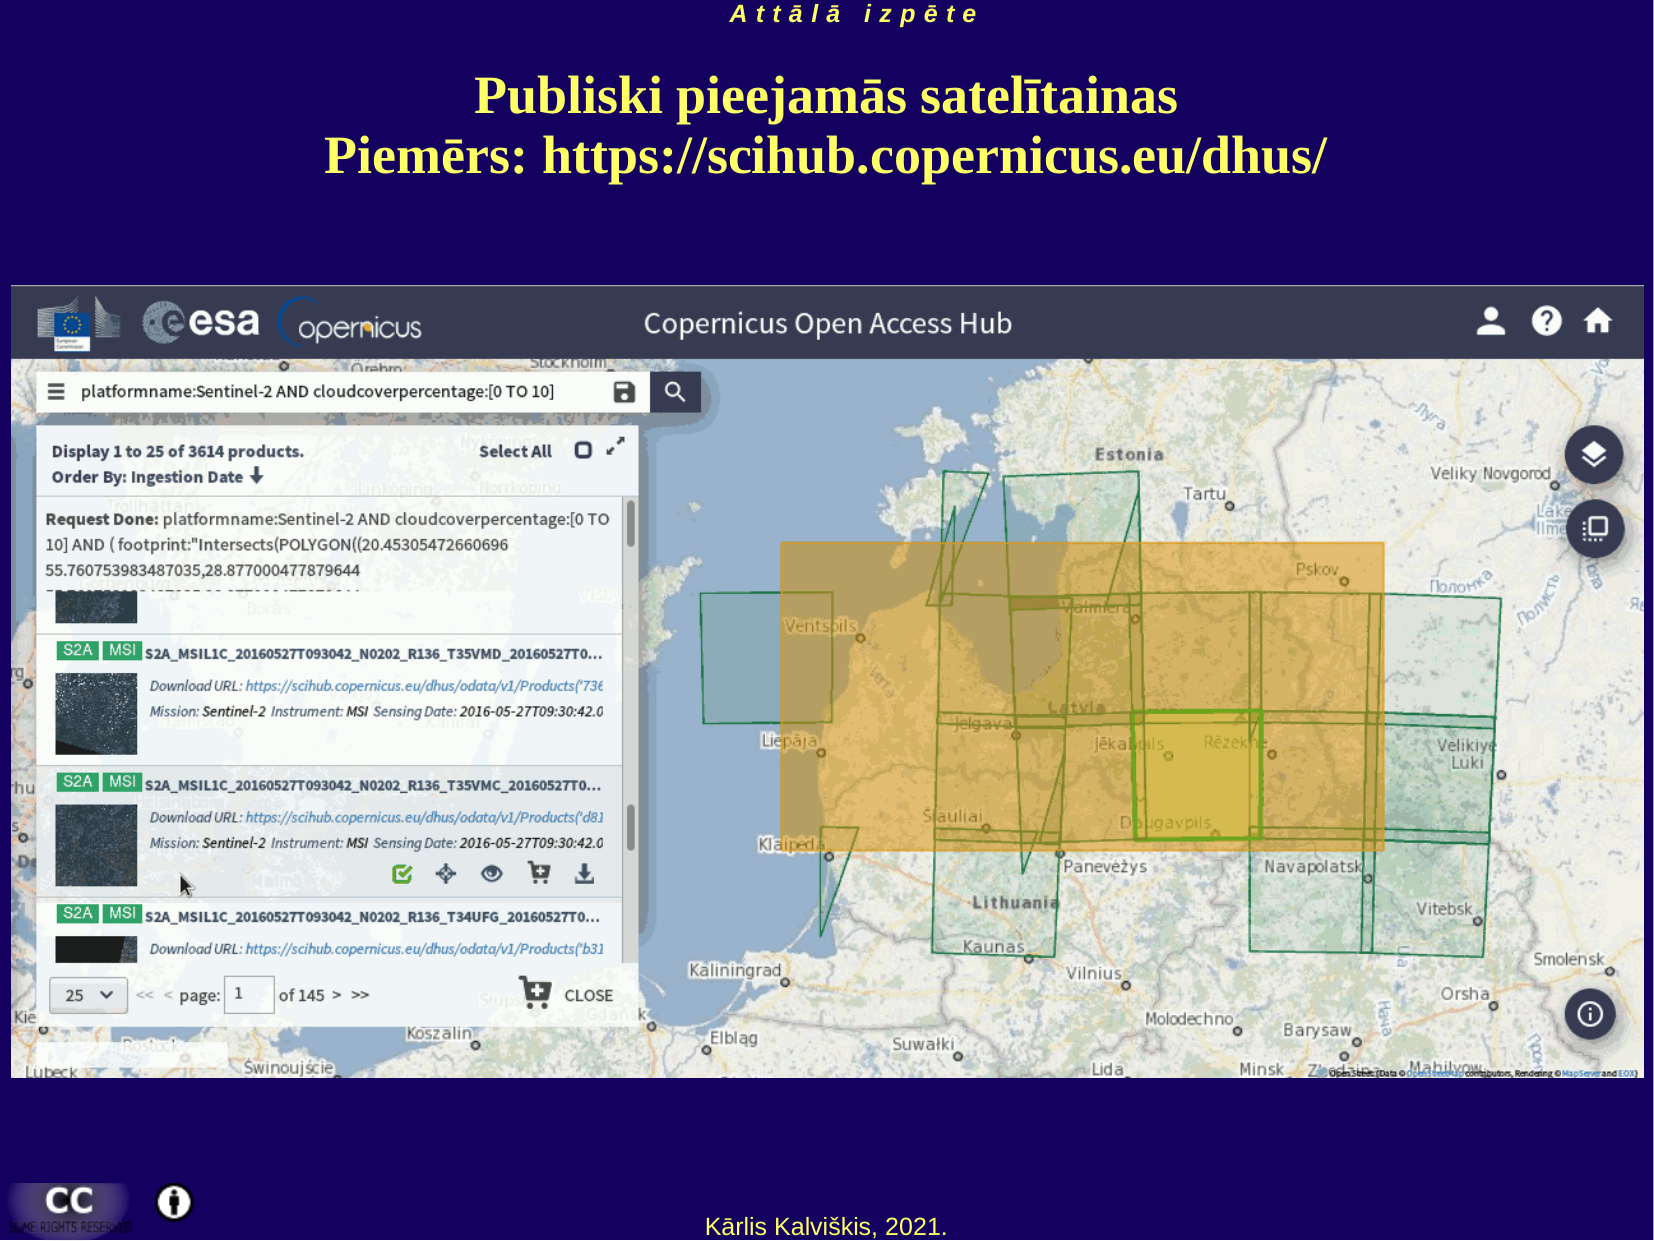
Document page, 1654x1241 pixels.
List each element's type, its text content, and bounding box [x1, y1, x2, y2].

picture [11, 285, 1644, 1078]
title Publiski pieejamās satelītainas Piemērs: https://scihub.copernicus.eu/dhus/ [120, 65, 1533, 285]
picture [155, 1183, 194, 1222]
picture [0, 1183, 141, 1241]
